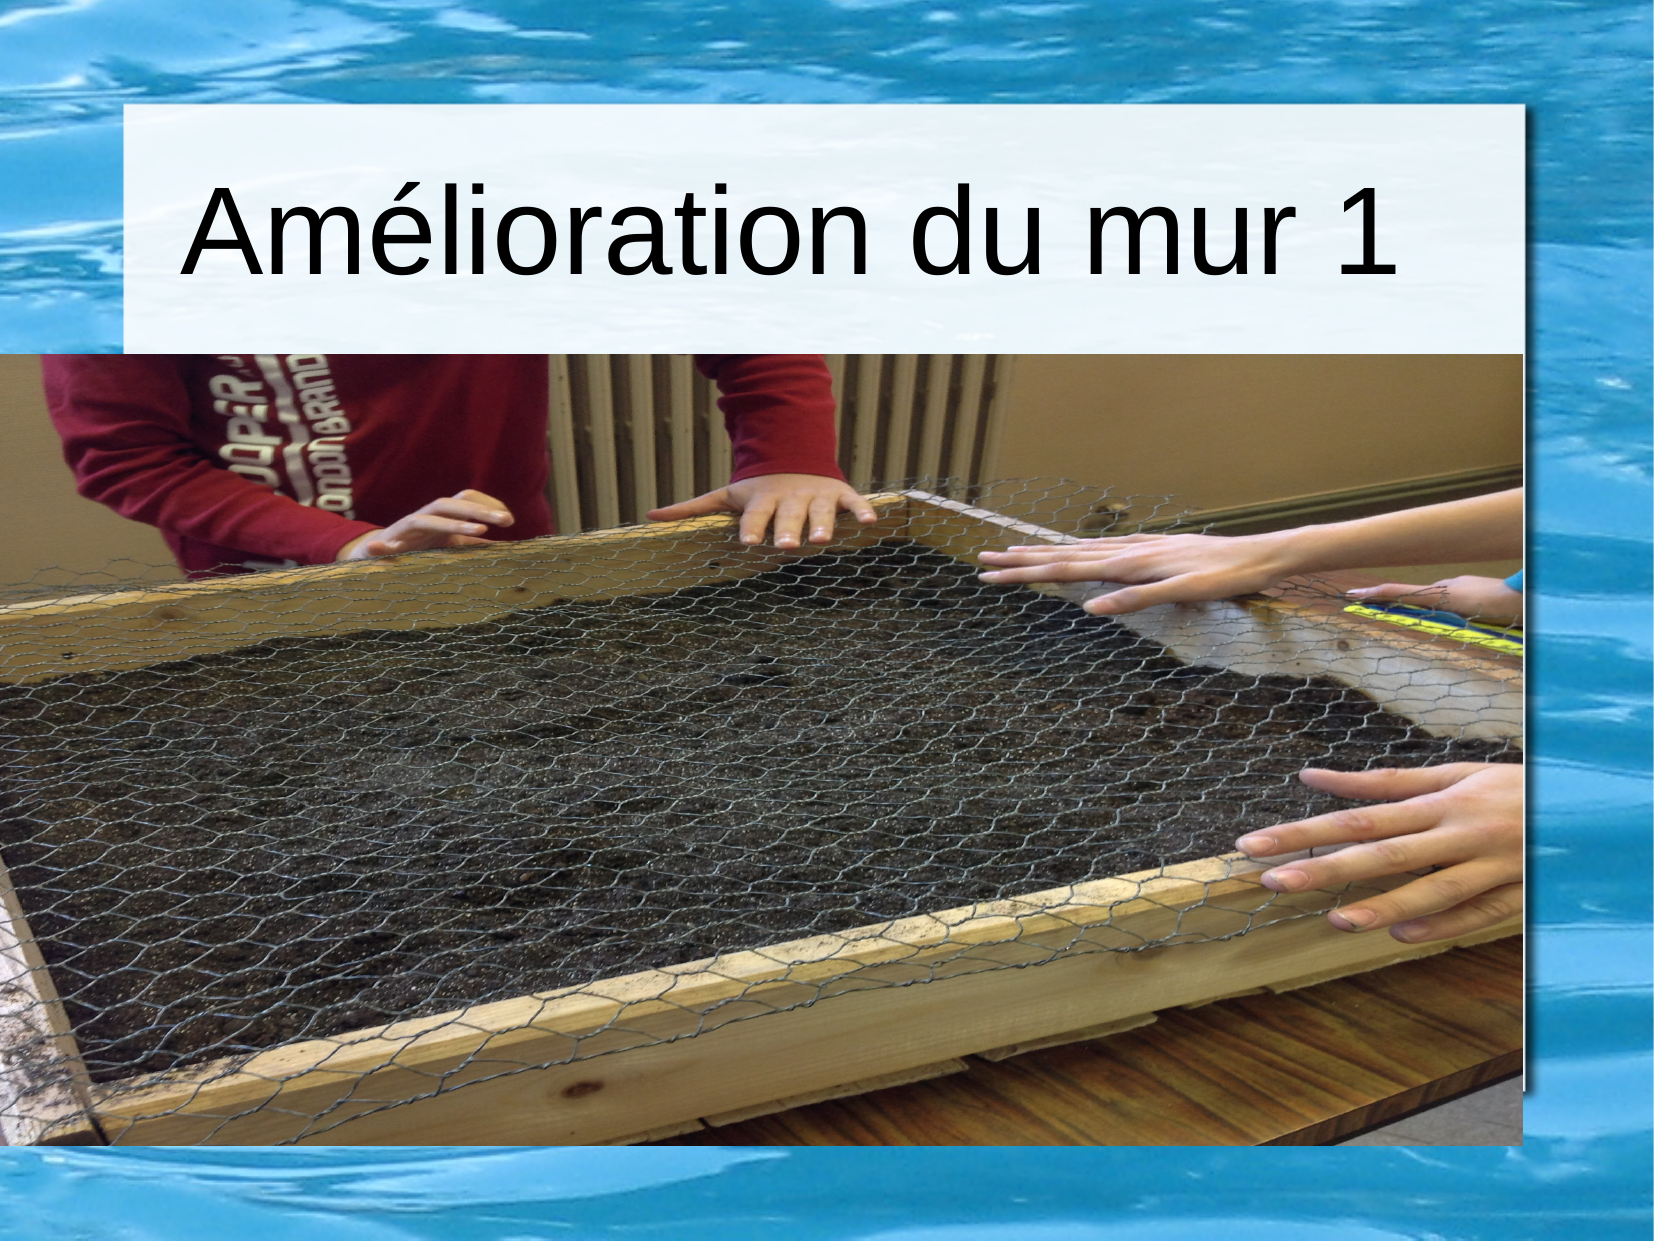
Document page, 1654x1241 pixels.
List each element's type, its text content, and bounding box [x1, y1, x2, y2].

text_box Amélioration du mur 1 [165, 153, 1419, 309]
picture [0, 0, 1654, 1241]
